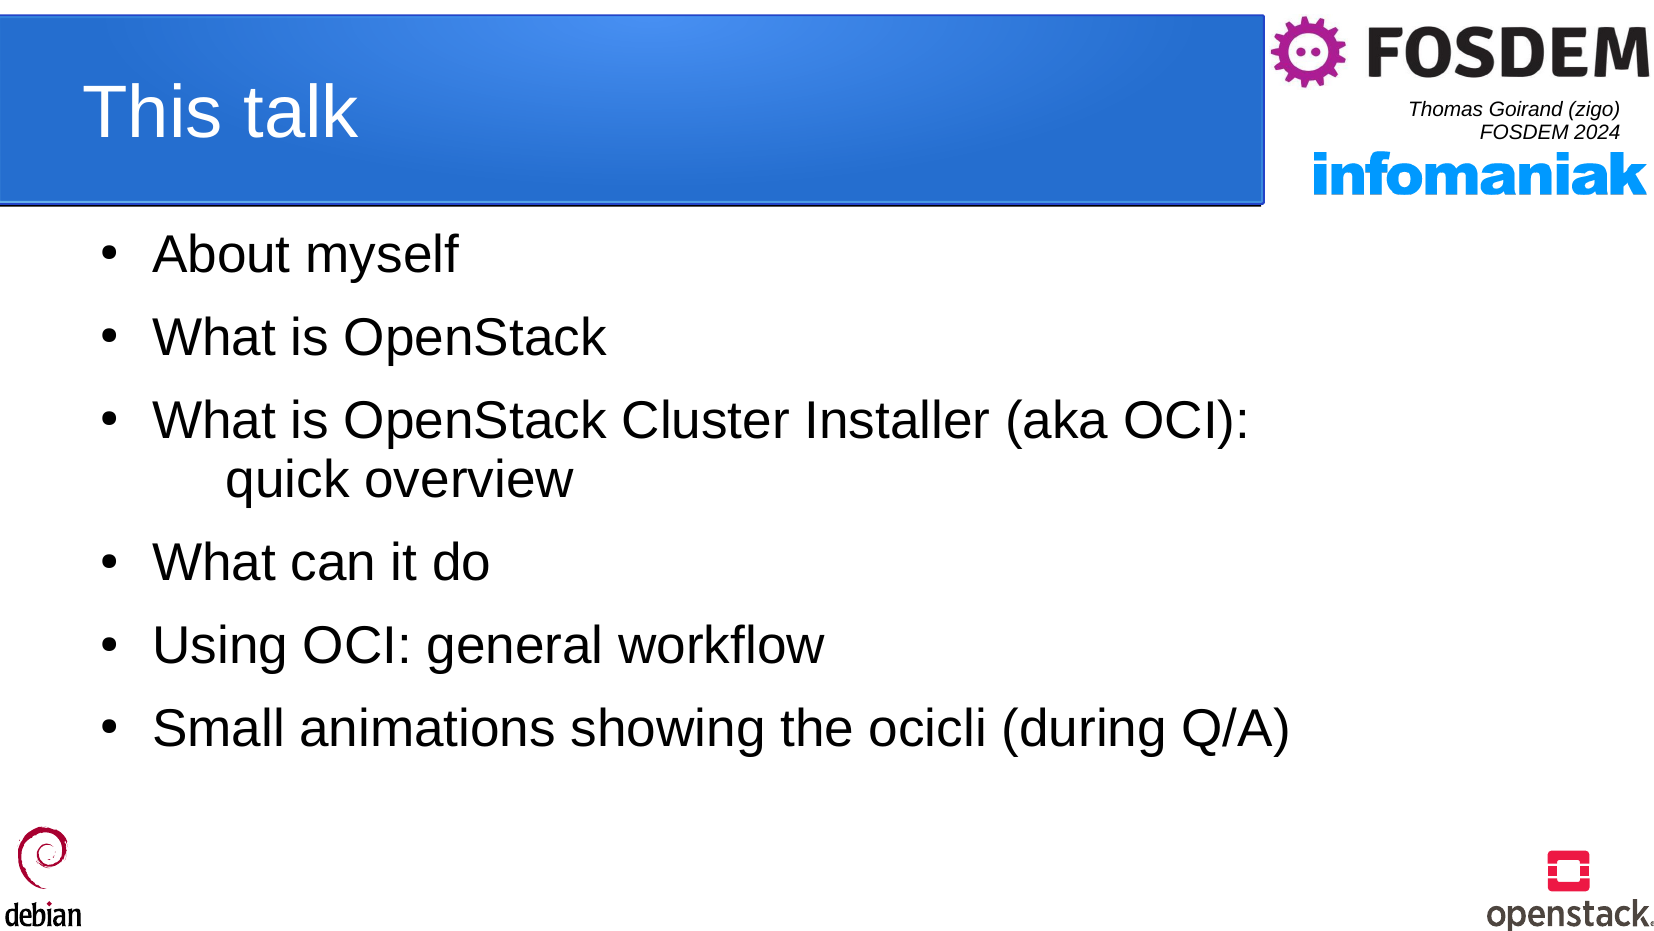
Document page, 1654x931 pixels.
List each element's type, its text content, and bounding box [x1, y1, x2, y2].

title This talk [82, 35, 1235, 189]
picture [1269, 14, 1651, 90]
list About myself What is OpenStack What is OpenStack Cluster Installer (aka OCI): quick overview What can it do Using OCI: general workflow Small animations showing the ocicli (during Q/A) [82, 224, 1571, 764]
picture [1314, 151, 1647, 195]
